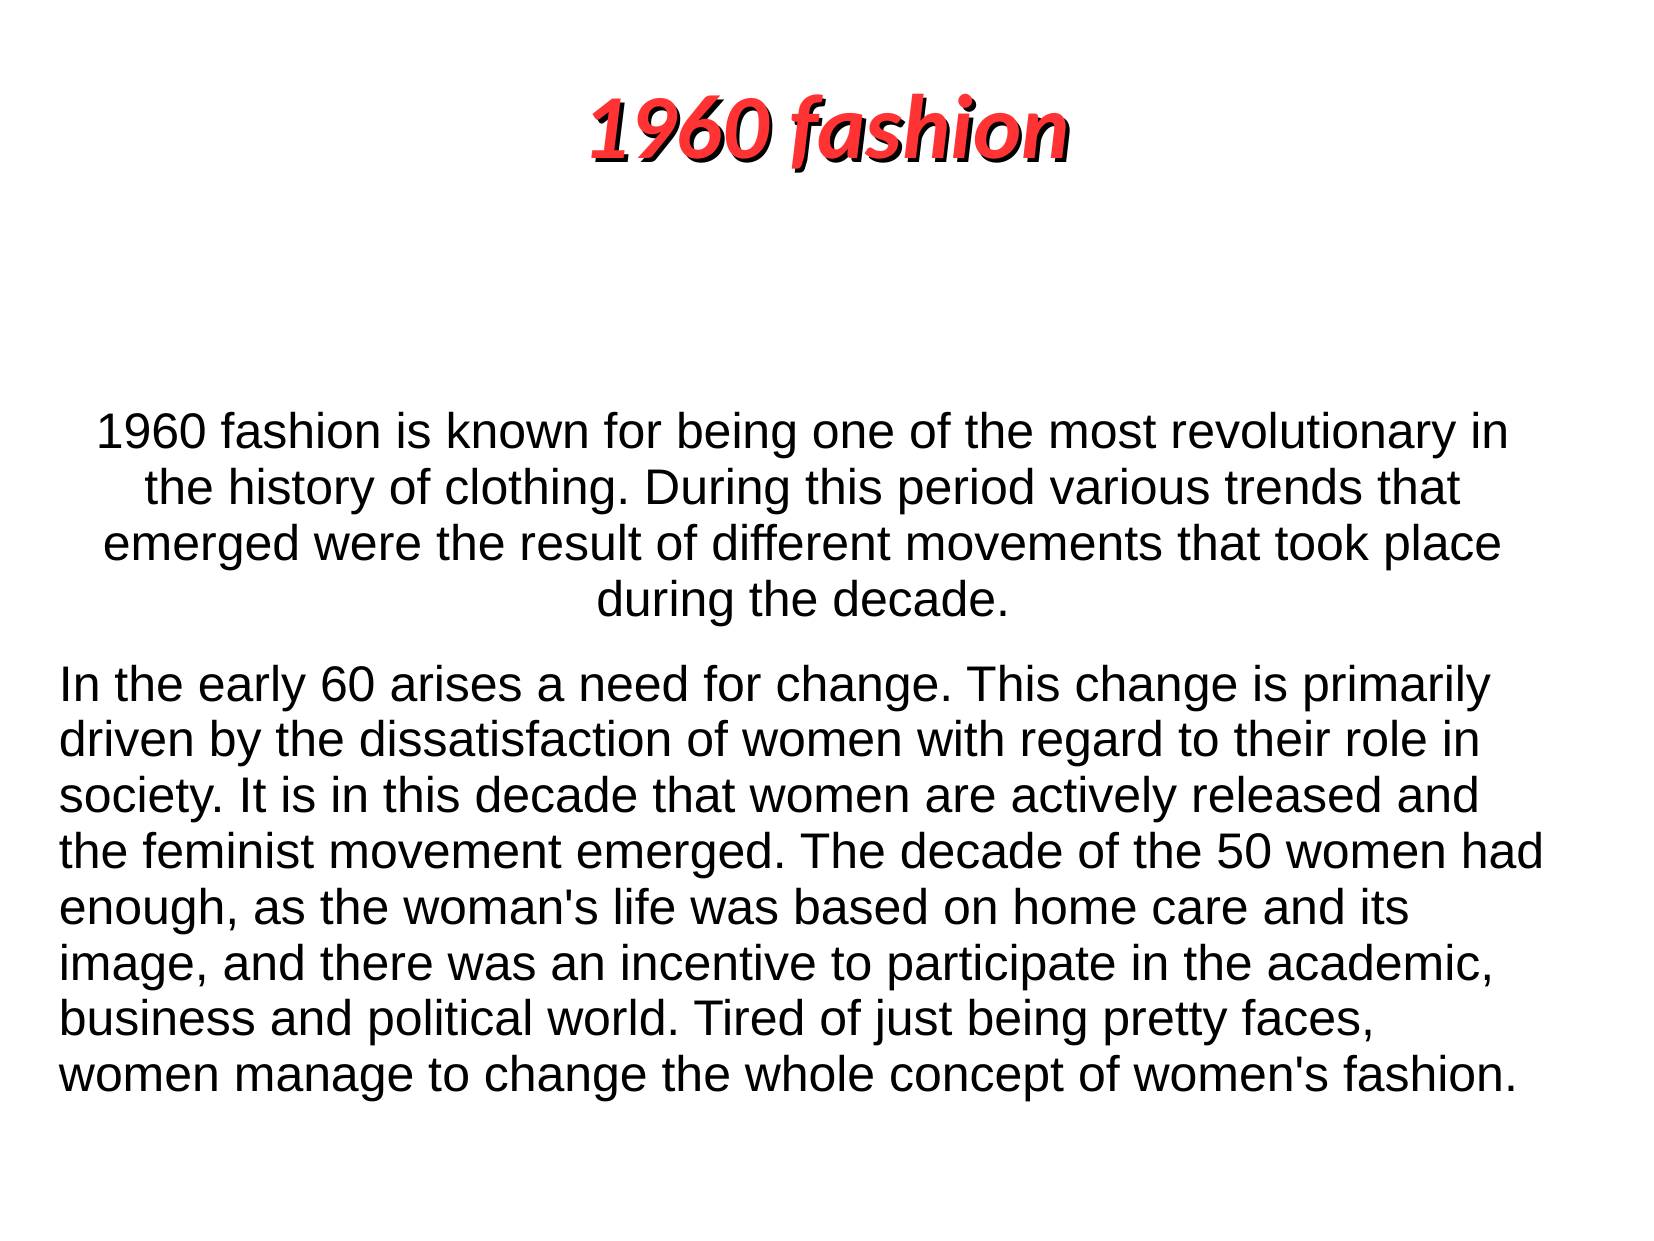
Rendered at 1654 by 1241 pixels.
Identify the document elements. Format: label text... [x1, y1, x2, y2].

title 1960 fashion [82, 0, 1571, 213]
list 1960 fashion is known for being one of the most revolutionary in the history of clothing. During this period various trends that emerged were the result of different movements that took place during the decade. In the early 60 arises a need for change. This change is primarily driven by the dissatisfaction of women with regard to their role in society. It is in this decade that women are actively released and the feminist movement emerged. The decade of the 50 women had enough, as the woman's life was based on home care and its image, and there was an incentive to participate in the academic, business and political world. Tired of just being pretty faces, women manage to change the whole concept of women's fashion. [59, 147, 1548, 967]
